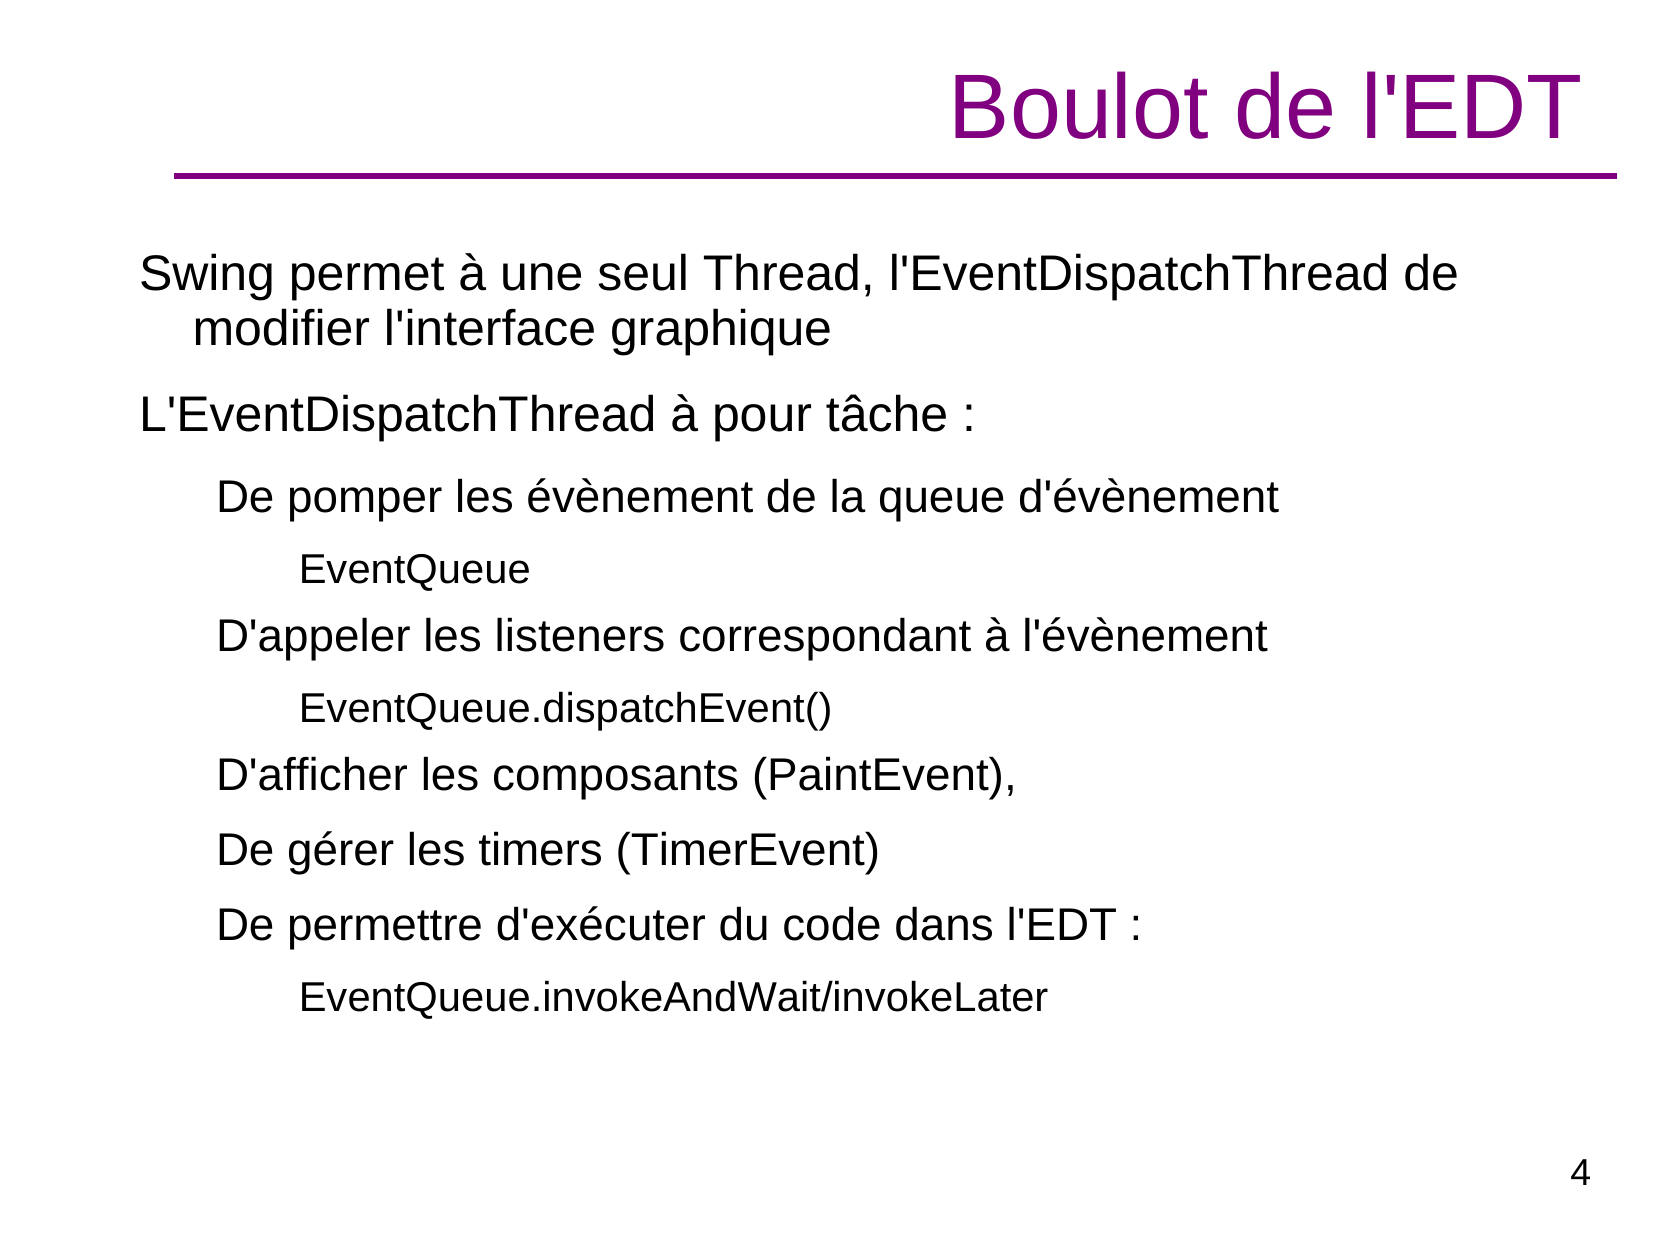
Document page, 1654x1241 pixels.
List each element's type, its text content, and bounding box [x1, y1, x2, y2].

title Boulot de l'EDT [84, 55, 1584, 159]
list Swing permet à une seul Thread, l'EventDispatchThread de modifier l'interface graphique L'EventDispatchThread à pour tâche : De pomper les évènement de la queue d'évènement EventQueue D'appeler les listeners correspondant à l'évènement EventQueue.dispatchEvent() D'afficher les composants (PaintEvent), De gérer les timers (TimerEvent) De permettre d'exécuter du code dans l'EDT : EventQueue.invokeAndWait/invokeLater [121, 244, 1534, 1162]
